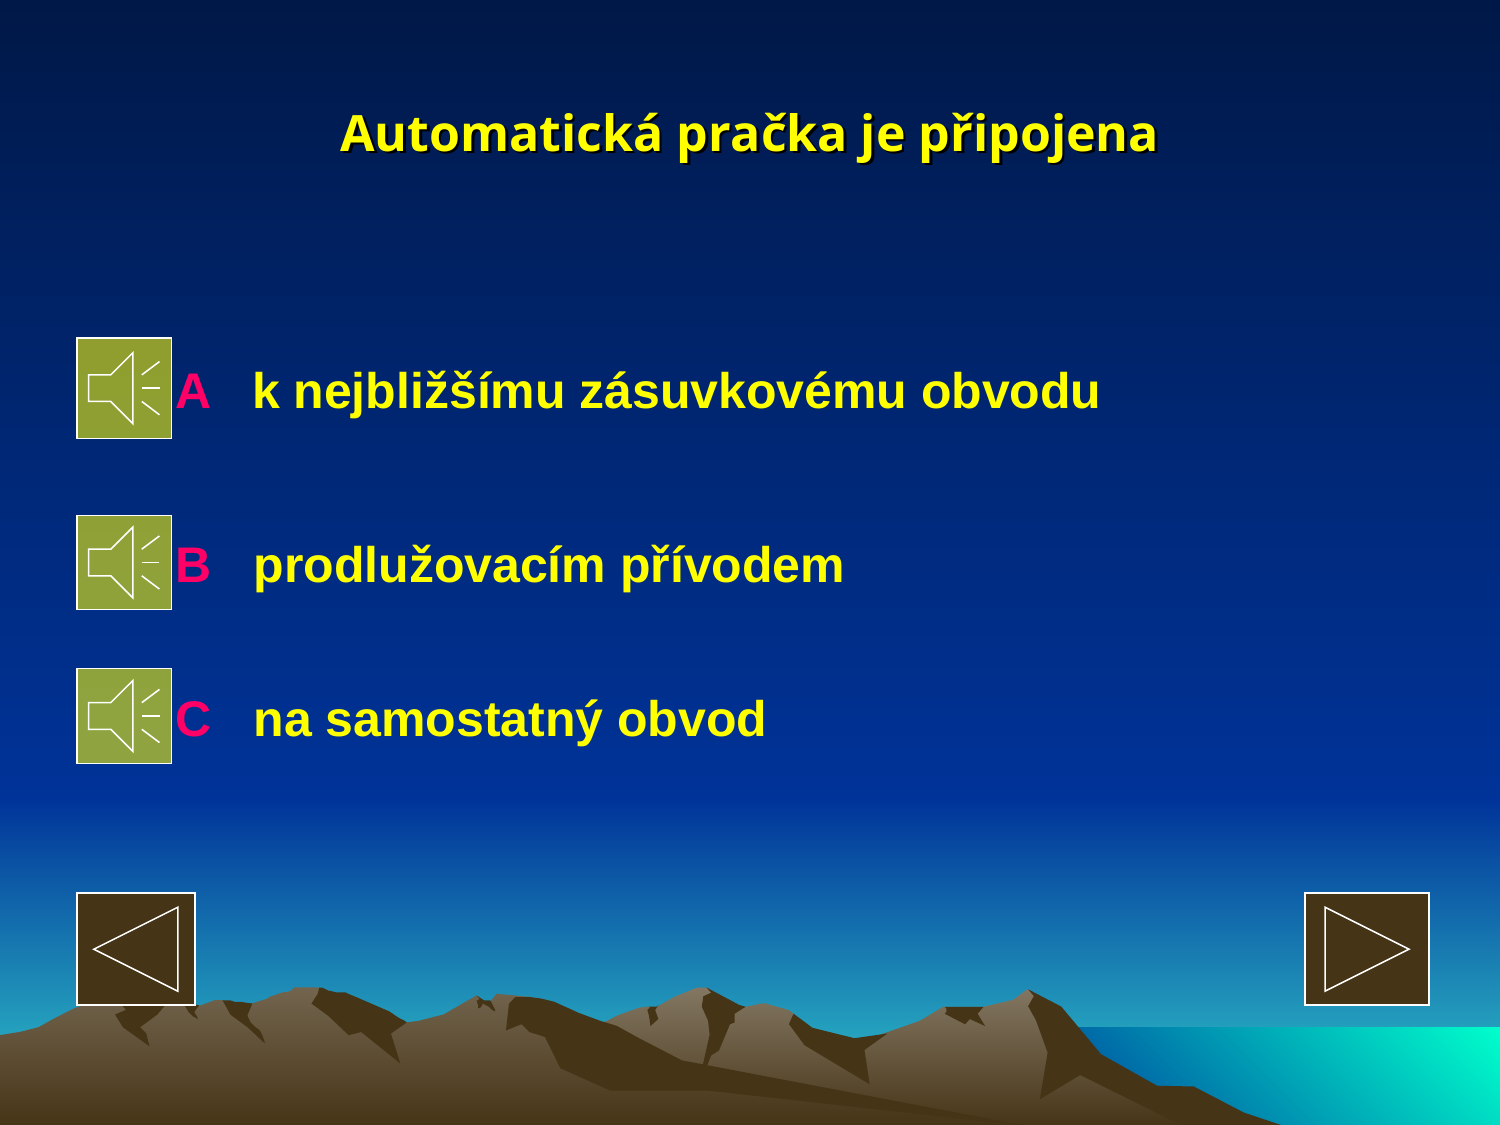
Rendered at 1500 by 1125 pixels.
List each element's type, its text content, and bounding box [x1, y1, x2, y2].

title Automatická pračka je připojena [75, 37, 1426, 225]
text_box [1305, 893, 1429, 1006]
text_box [76, 893, 195, 1006]
text_box A k nejbližšímu zásuvkovému obvodu [76, 338, 172, 439]
text_box B prodlužovacím přívodem [76, 515, 172, 610]
text_box C na samostatný obvod [76, 668, 172, 764]
